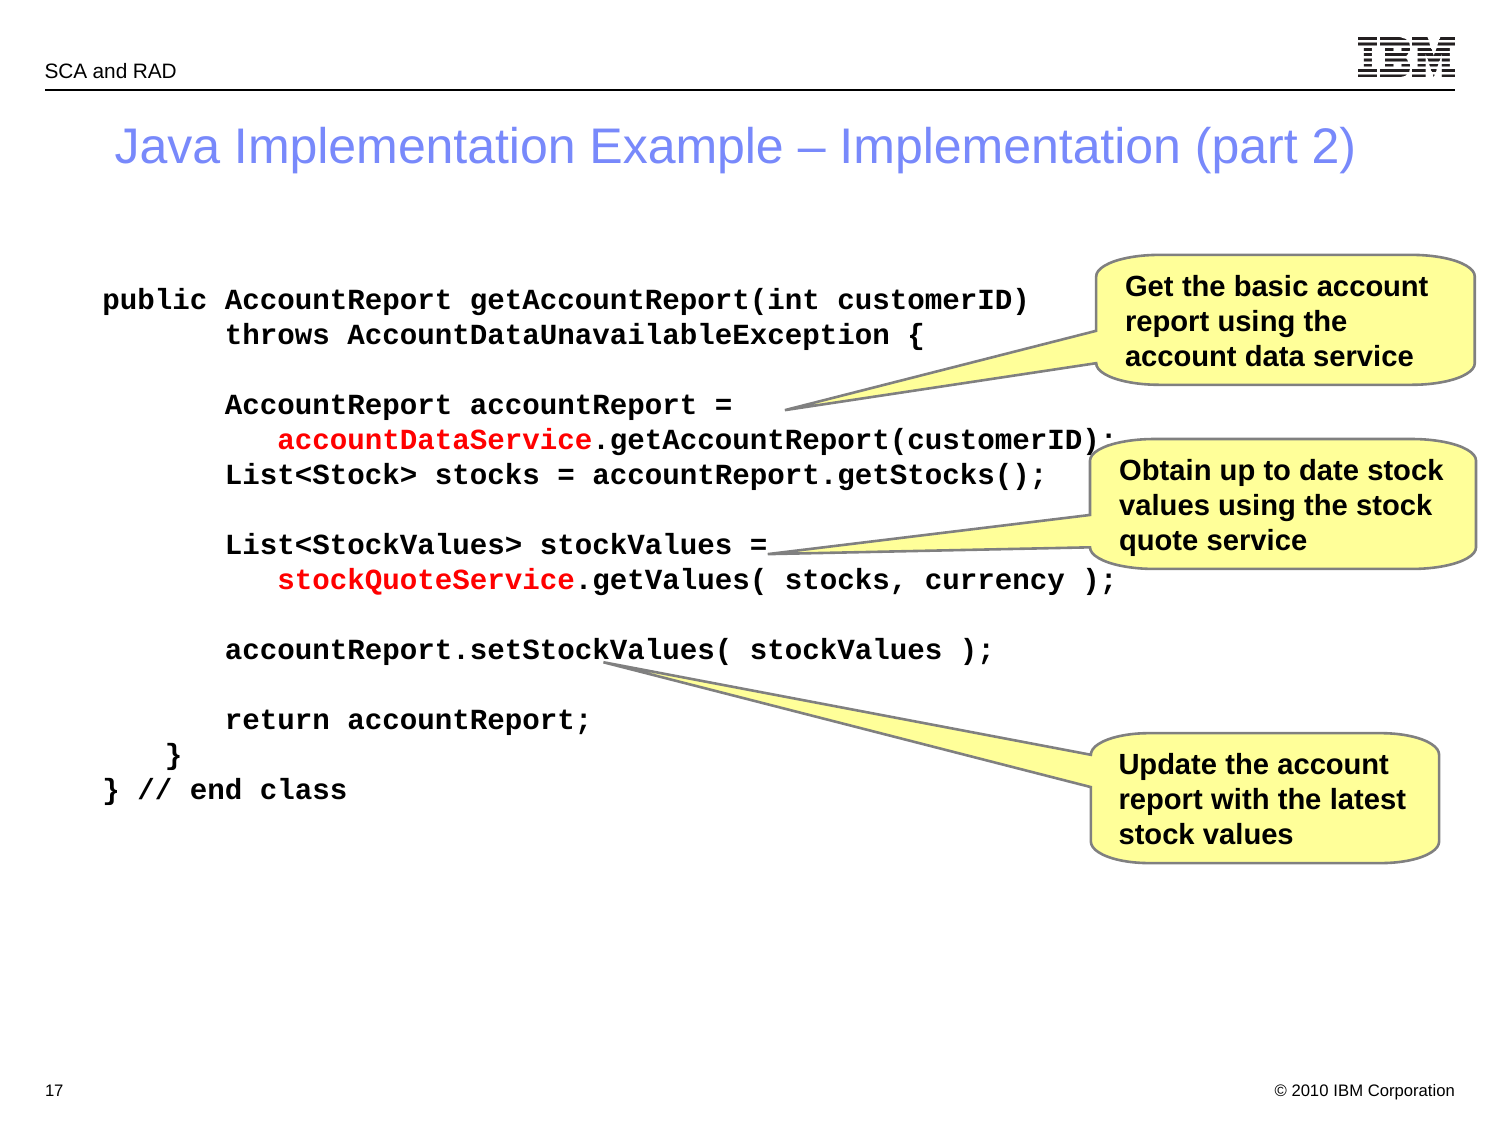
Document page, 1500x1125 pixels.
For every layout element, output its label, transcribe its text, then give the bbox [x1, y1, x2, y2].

text_box Get the basic account report using the account data service [784, 254, 1475, 411]
text_box public AccountReport getAccountReport(int customerID) throws AccountDataUnavailableException { AccountReport accountReport = accountDataService.getAccountReport(customerID); List<Stock> stocks = accountReport.getStocks(); List<StockValues> stockValues = stockQuoteService.getValues( stocks, currency ); accountReport.setStockValues( stockValues ); return accountReport; } } // end class [0, 212, 1402, 866]
text_box Obtain up to date stock values using the stock quote service [767, 439, 1477, 569]
title Java Implementation Example – Implementation (part 2) [99, 112, 1414, 182]
text_box Update the account report with the latest stock values [603, 662, 1440, 864]
picture [1358, 37, 1455, 77]
